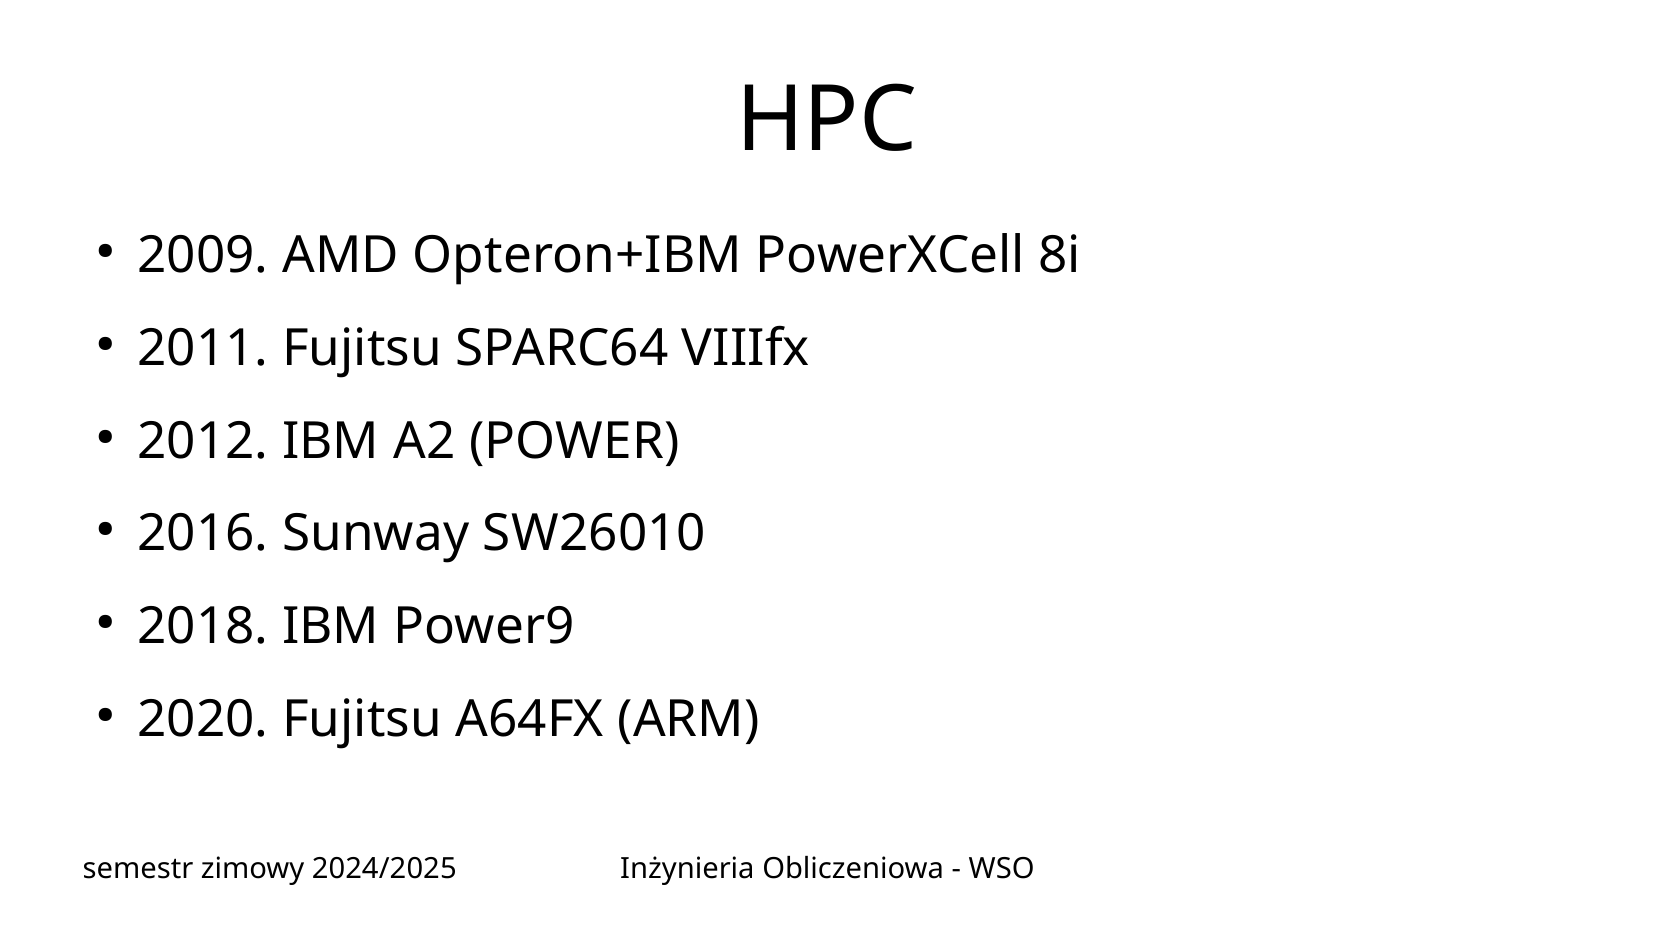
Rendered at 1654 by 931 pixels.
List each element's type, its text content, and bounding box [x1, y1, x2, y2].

list 2009. AMD Opteron+IBM PowerXCell 8i 2011. Fujitsu SPARC64 VIIIfx 2012. IBM A2 (POWER) 2016. Sunway SW26010 2018. IBM Power9 2020. Fujitsu A64FX (ARM) [82, 217, 1571, 758]
title HPC [82, 37, 1571, 193]
